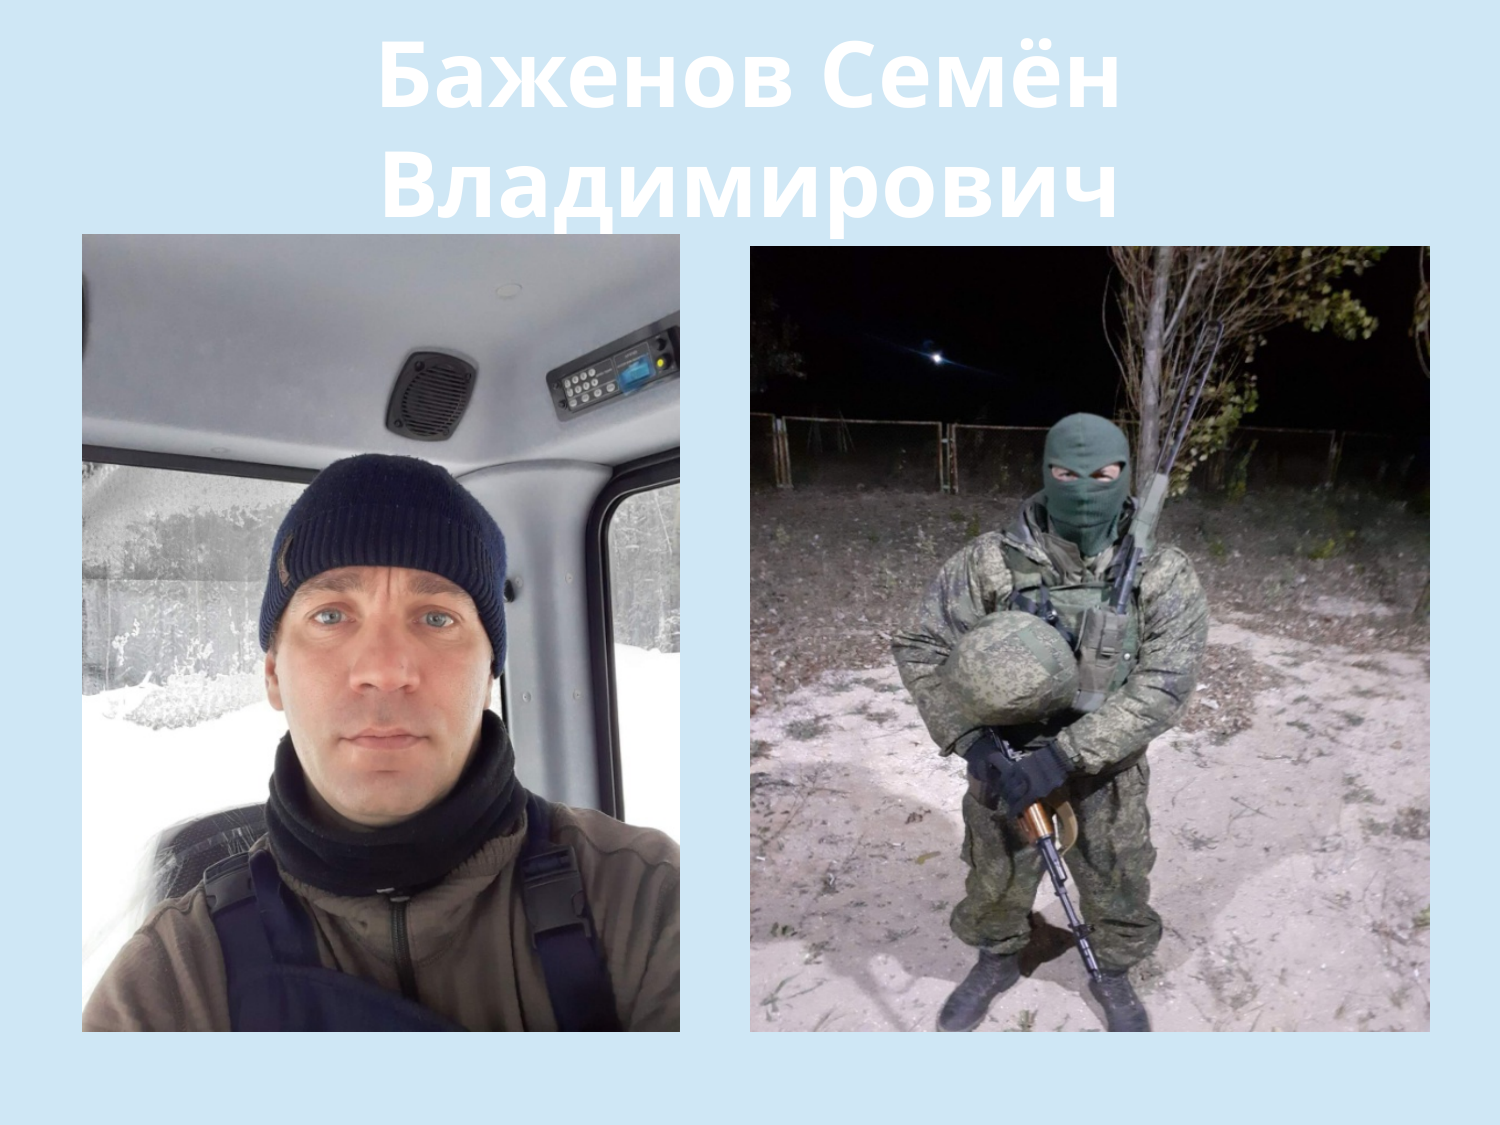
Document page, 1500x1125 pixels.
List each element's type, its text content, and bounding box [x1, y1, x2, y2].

title Баженов Семён Владимирович [0, 8, 1500, 197]
picture [82, 234, 680, 1032]
picture [750, 246, 1430, 1032]
